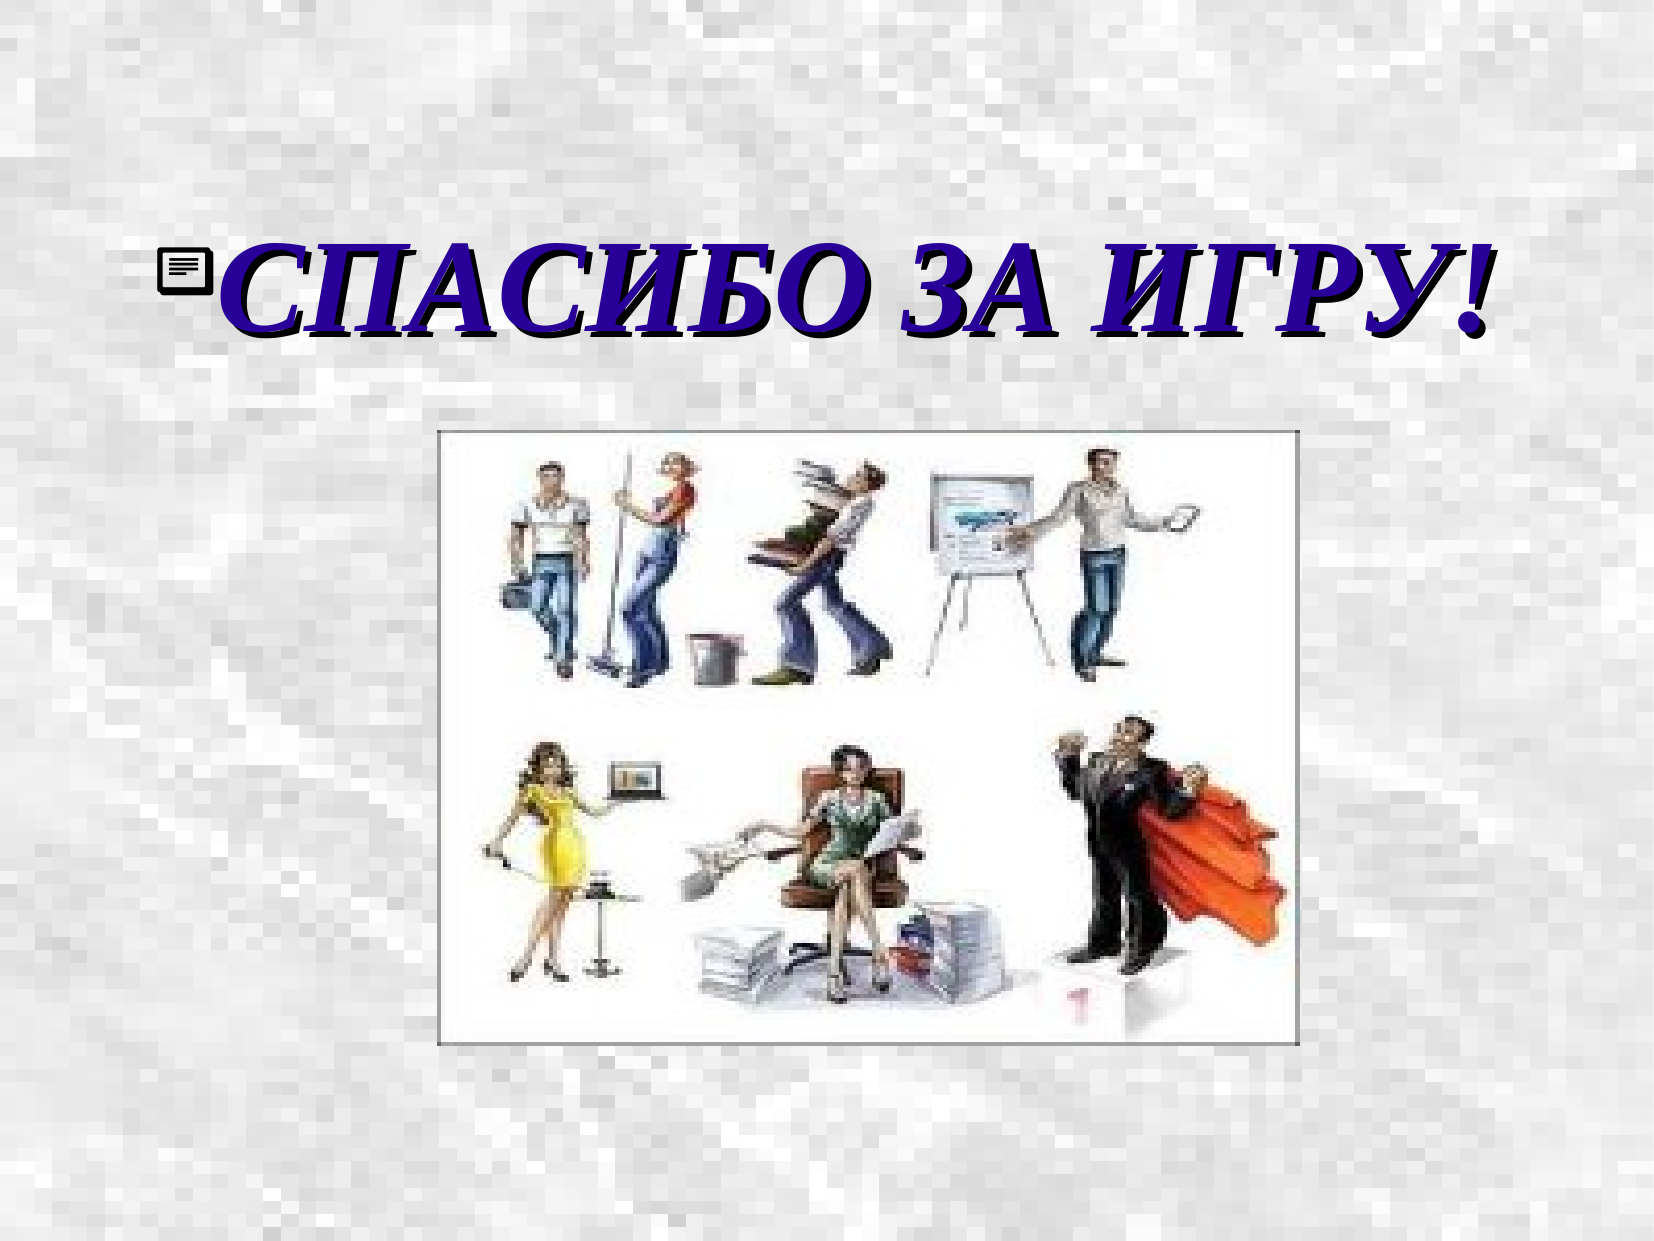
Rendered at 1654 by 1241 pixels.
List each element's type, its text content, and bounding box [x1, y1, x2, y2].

picture [437, 431, 1300, 1046]
title СПАСИБО ЗА ИГРУ! [121, 125, 1534, 432]
